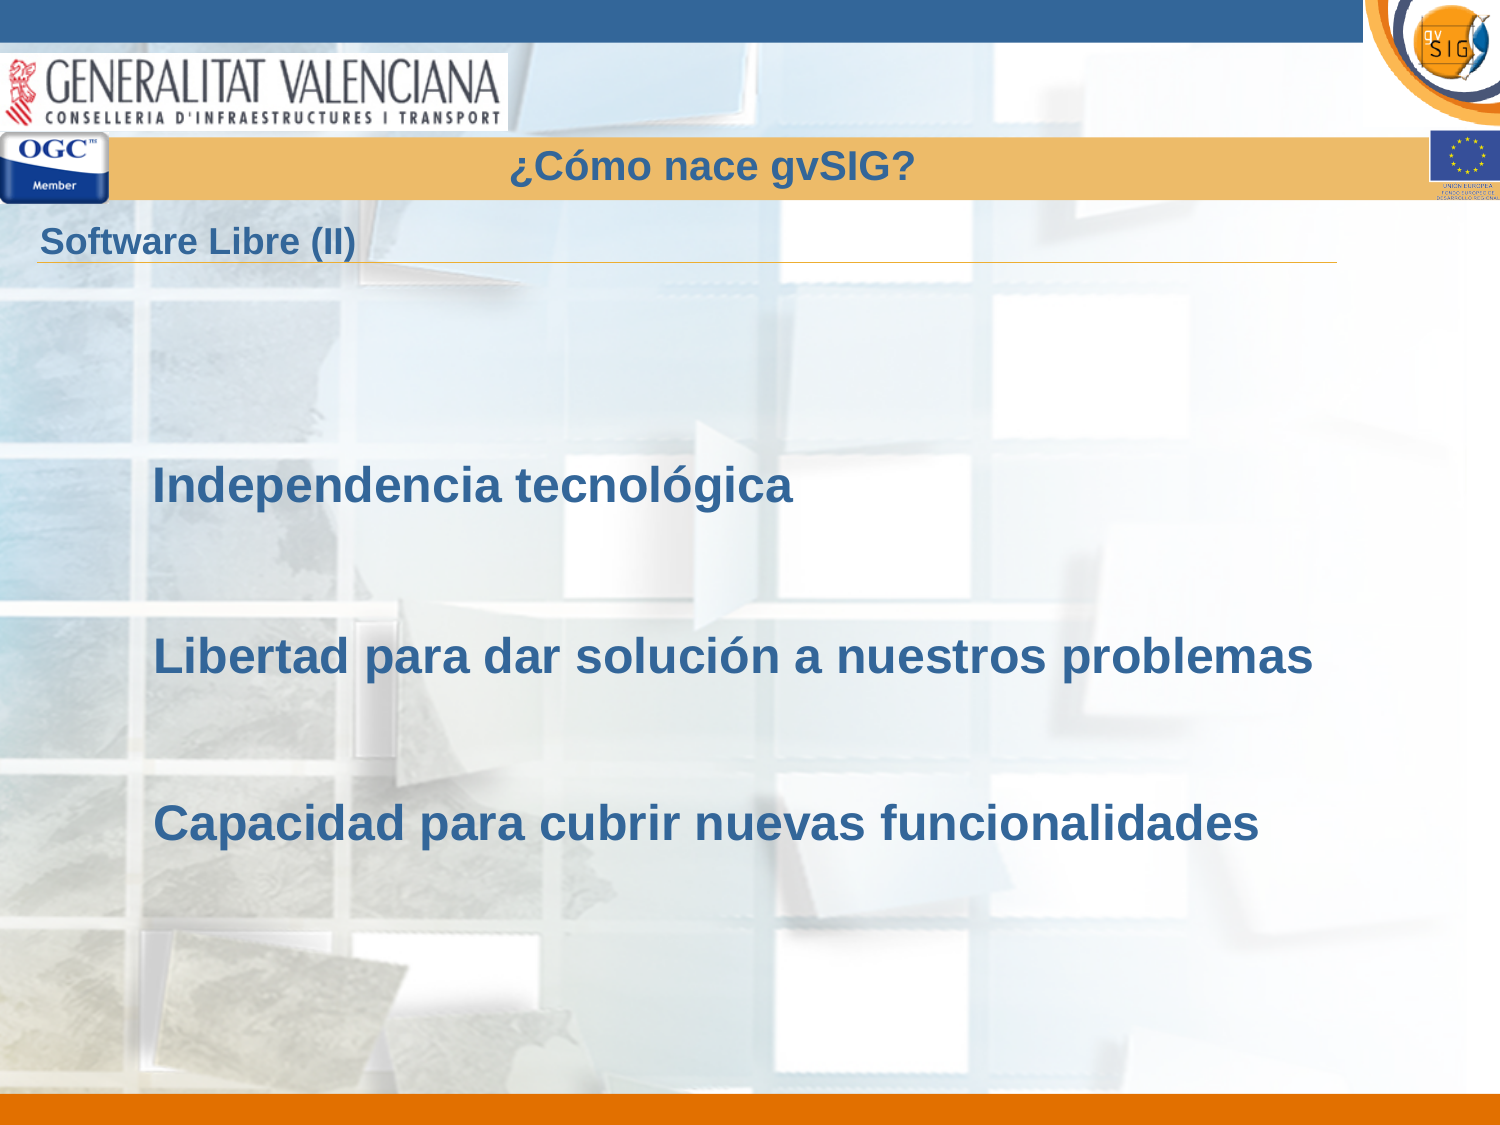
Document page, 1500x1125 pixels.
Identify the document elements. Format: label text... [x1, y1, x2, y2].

text_box Independencia tecnológica Libertad para dar solución a nuestros problemas Capacidad para cubrir nuevas funcionalidades [139, 380, 1425, 780]
picture [1429, 129, 1500, 200]
picture [0, 53, 508, 131]
picture [1363, 0, 1500, 127]
text_box ¿Cómo nace gvSIG? [0, 137, 1426, 205]
text_box Software Libre (II) [25, 209, 946, 271]
picture [0, 132, 109, 137]
